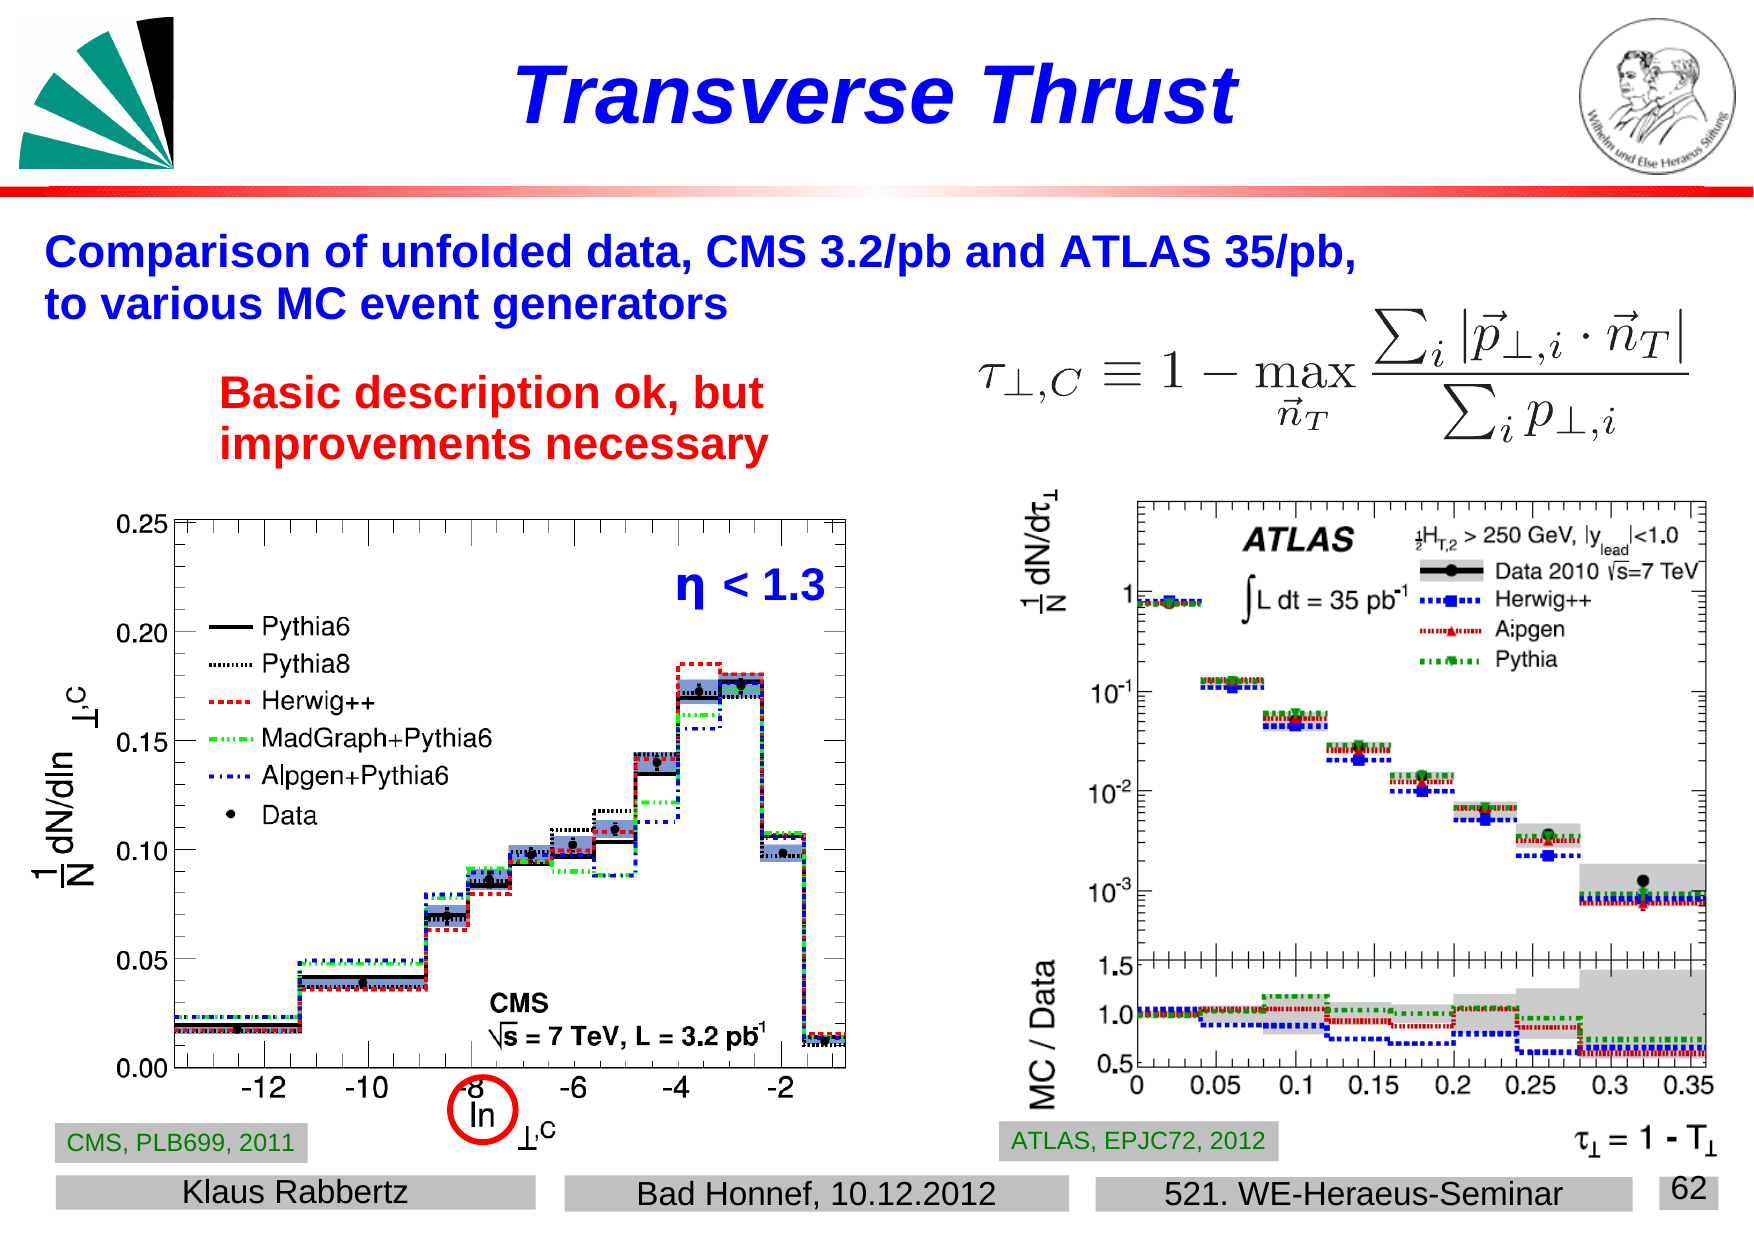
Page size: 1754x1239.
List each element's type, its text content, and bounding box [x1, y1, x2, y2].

text_box Comparison of unfolded data, CMS 3.2/pb and ATLAS 35/pb, to various MC event generators [32, 220, 1383, 335]
picture [19, 17, 174, 171]
picture [1002, 486, 1725, 1160]
picture [973, 301, 1701, 445]
title Transverse Thrust [191, 0, 1558, 191]
picture [1579, 18, 1736, 175]
text_box η < 1.3 [662, 551, 838, 617]
text_box Basic description ok, but improvements necessary [207, 360, 781, 476]
text_box CMS, PLB699, 2011 [54, 1123, 308, 1163]
text_box ATLAS, EPJC72, 2012 [999, 1121, 1279, 1162]
picture [27, 507, 852, 1153]
